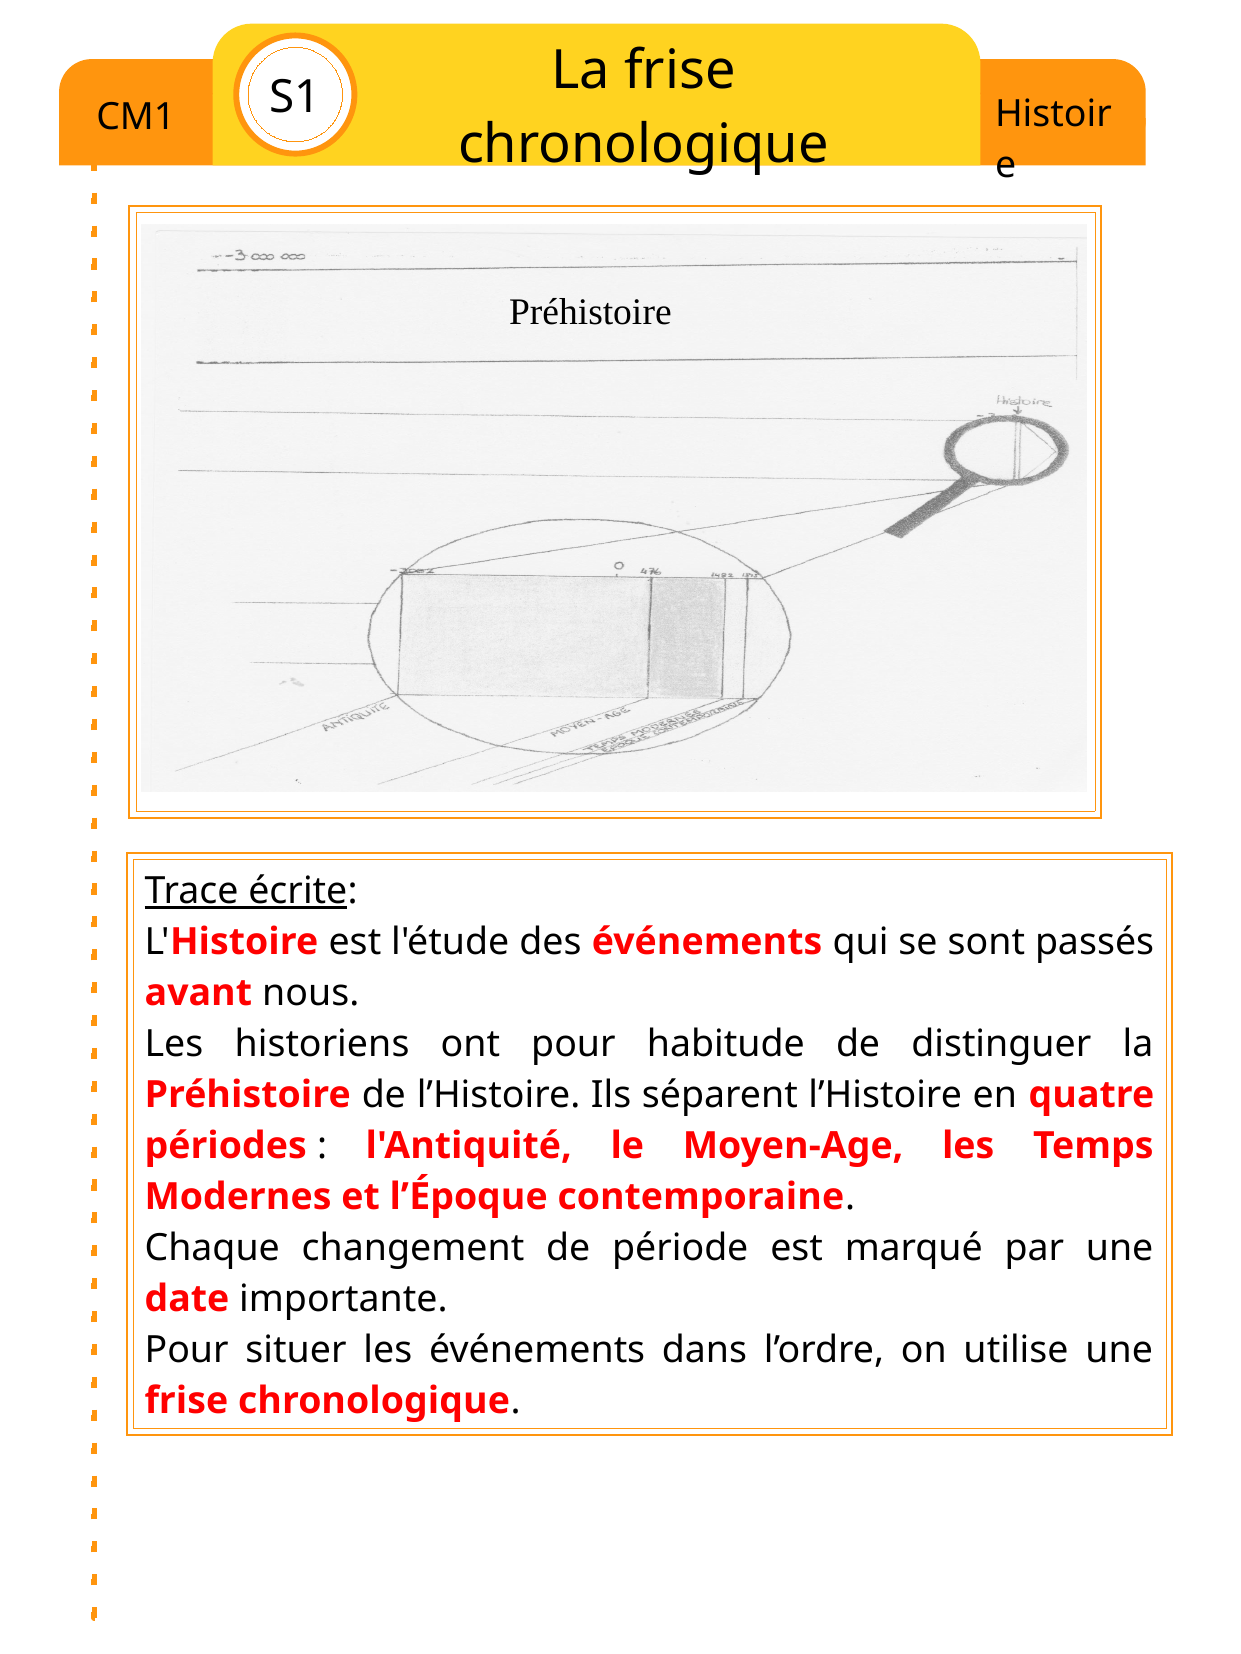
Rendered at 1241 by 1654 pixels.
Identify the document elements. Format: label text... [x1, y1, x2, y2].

text_box S1 [248, 47, 343, 142]
text_box [934, 23, 1146, 166]
text_box Histoire [980, 78, 1146, 142]
text_box CM1 [70, 82, 201, 146]
picture [141, 224, 1087, 792]
text_box [59, 23, 354, 166]
table_header [132, 209, 1098, 815]
text_box [1001, 159, 1011, 165]
table_header Trace écrite: L'Histoire est l'étude des événements qui se sont passés avant nous. Les historiens ont pour habitude de distinguer la Préhistoire de l’Histoire. Ils séparent l’Histoire en quatre périodes : l'Antiquité, le Moyen-Age, les Temps Modernes et l’Époque contemporaine. Chaque changement de période est marqué par une date importante. Pour situer les événements dans l’ordre, on utilise une frise chronologique. [130, 856, 1169, 1432]
text_box Préhistoire [283, 283, 898, 341]
text_box La frise chronologique [354, 23, 934, 168]
